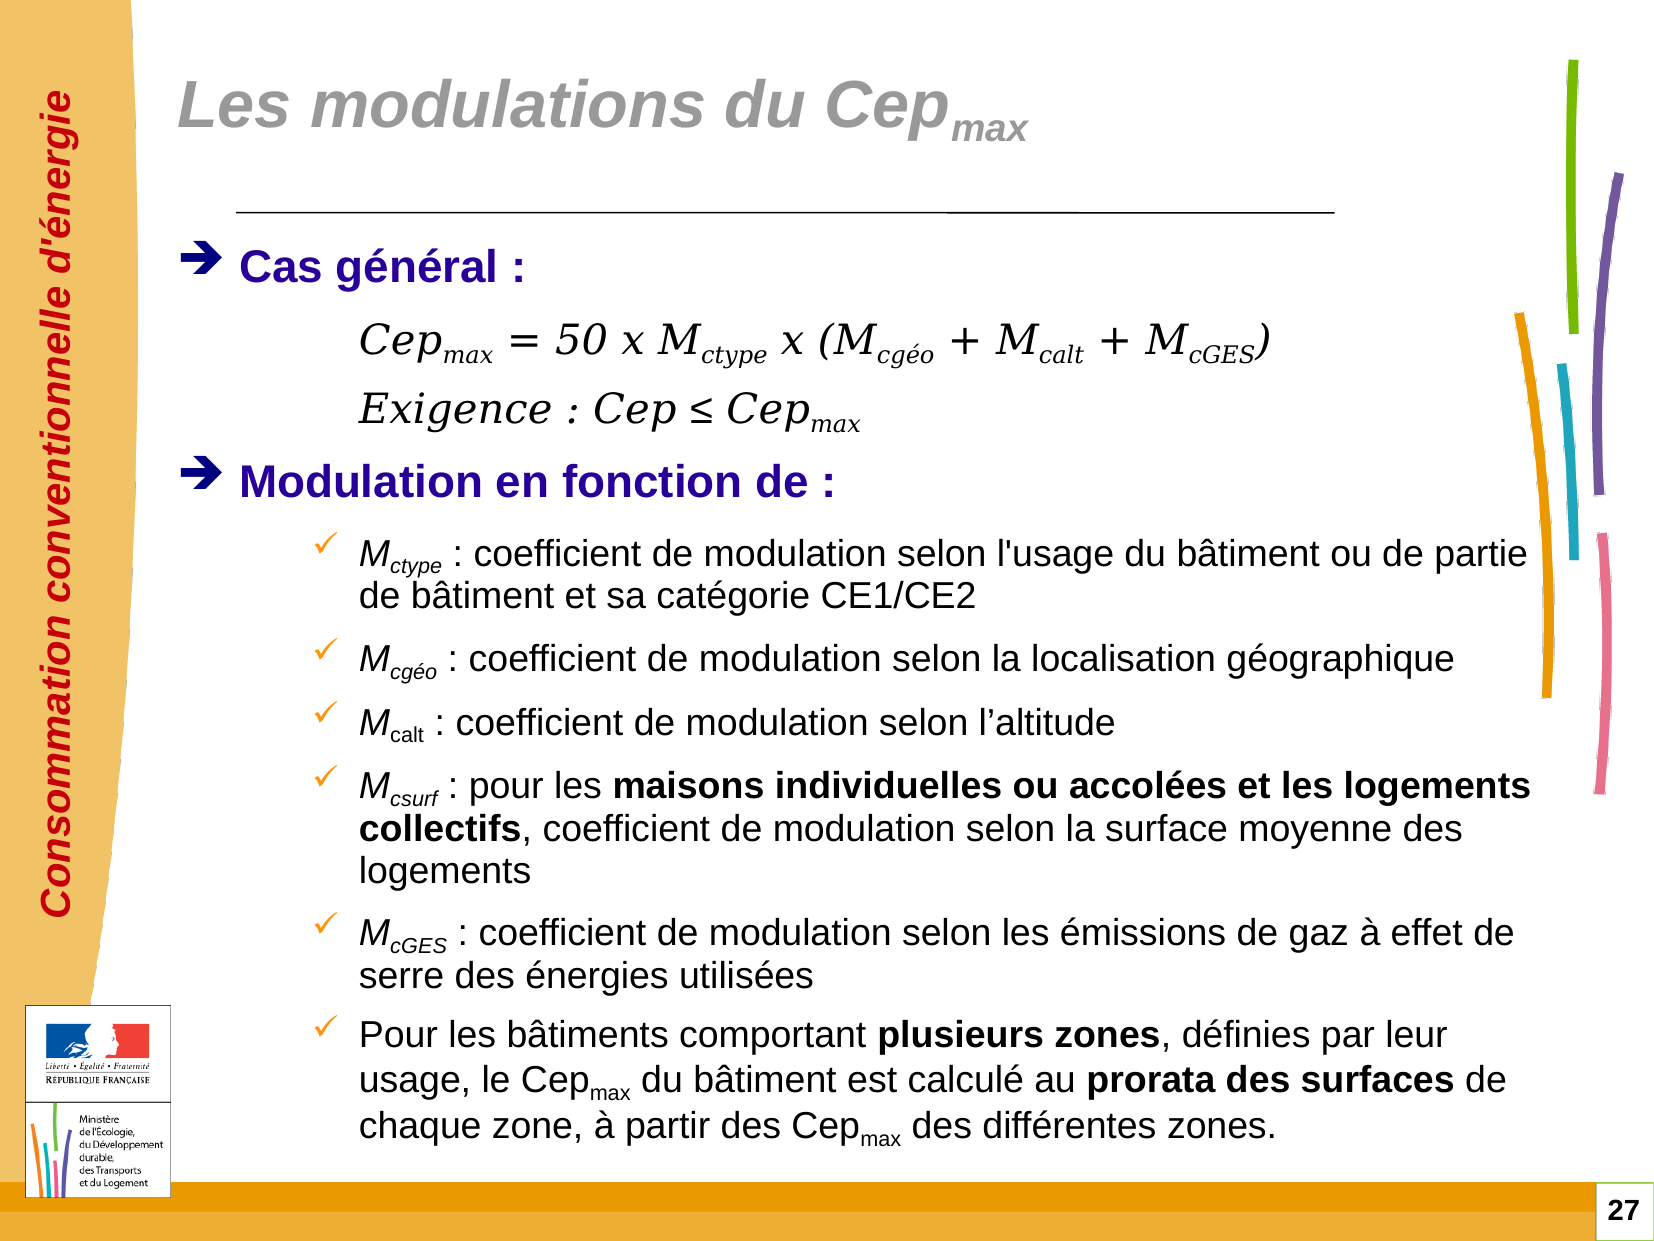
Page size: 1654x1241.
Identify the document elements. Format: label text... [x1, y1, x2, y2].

text_box Consommation conventionnelle d'énergie [11, 47, 101, 963]
title Les modulations du Cepmax [177, 29, 1536, 178]
list Cas général : Cepmax = 50 x Mctype x (Mcgéo + Mcalt + McGES) Exigence : Cep ≤ Cepmax Modulation en fonction de : Mctype : coefficient de modulation selon l'usage du bâtiment ou de partie de bâtiment et sa catégorie CE1/CE2 Mcgéo : coefficient de modulation selon la localisation géographique Mcalt : coefficient de modulation selon l’altitude Mcsurf : pour les maisons individuelles ou accolées et les logements collectifs, coefficient de modulation selon la surface moyenne des logements McGES : coefficient de modulation selon les émissions de gaz à effet de serre des énergies utilisées Pour les bâtiments comportant plusieurs zones, définies par leur usage, le Cepmax du bâtiment est calculé au prorata des surfaces de chaque zone, à partir des Cepmax des différentes zones. [177, 236, 1536, 1182]
picture [0, 0, 1654, 1241]
